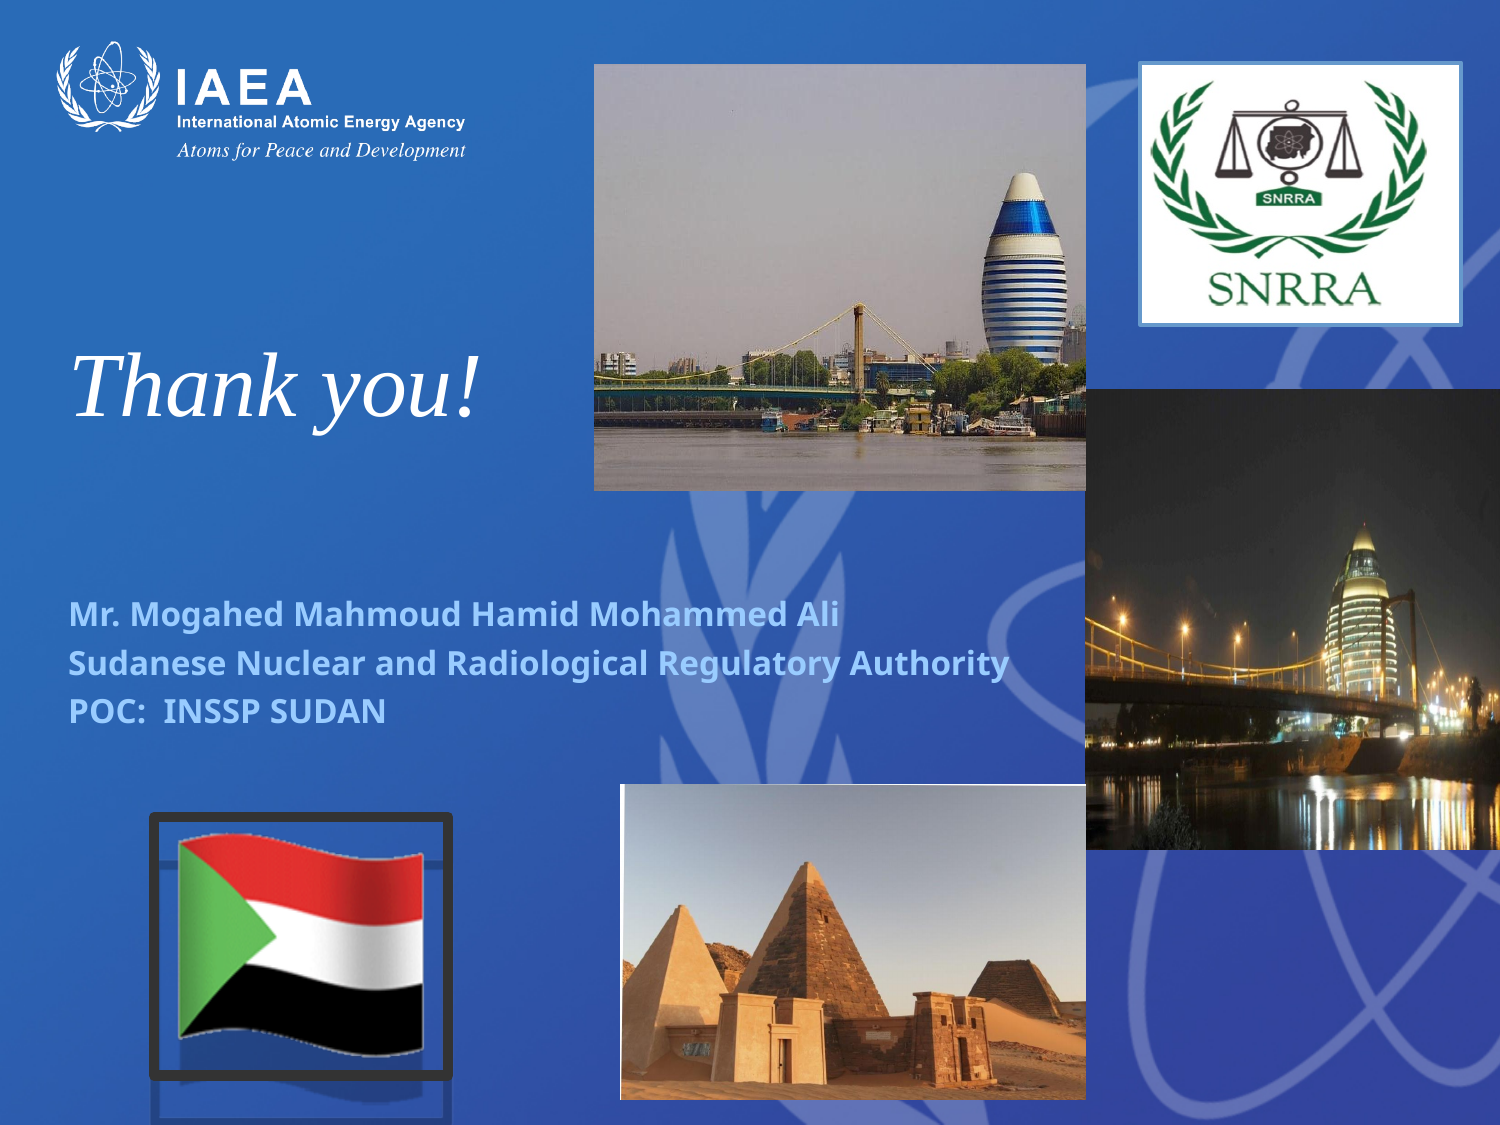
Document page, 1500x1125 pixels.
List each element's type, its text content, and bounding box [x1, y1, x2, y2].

picture [1142, 64, 1459, 323]
picture [159, 822, 443, 1071]
title Thank you! [53, 290, 594, 469]
subtitle Mr. Mogahed Mahmoud Hamid Mohammed Ali Sudanese Nuclear and Radiological Regulatory Authority POC: INSSP SUDAN [53, 586, 1085, 850]
title Thank you! [1086, 290, 1459, 389]
picture [594, 64, 1500, 1100]
